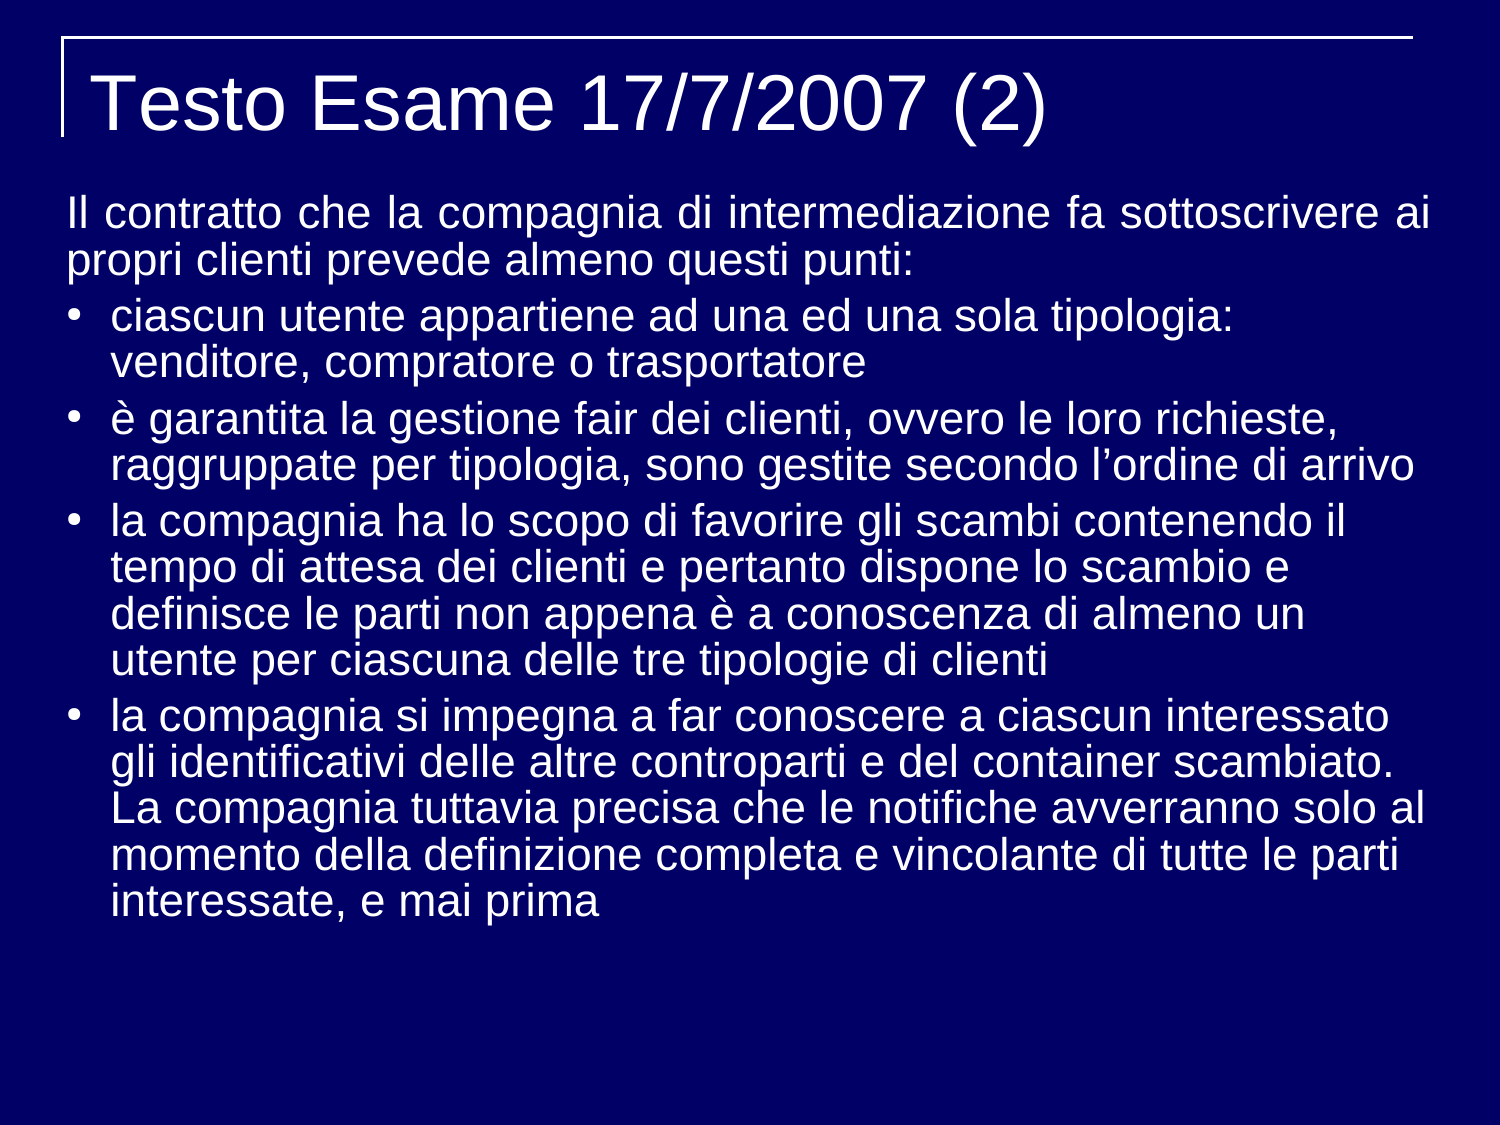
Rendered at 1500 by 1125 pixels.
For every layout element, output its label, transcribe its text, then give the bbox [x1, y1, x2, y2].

list Il contratto che la compagnia di intermediazione fa sottoscrivere ai propri clienti prevede almeno questi punti: ciascun utente appartiene ad una ed una sola tipologia: venditore, compratore o trasportatore è garantita la gestione fair dei clienti, ovvero le loro richieste, raggruppate per tipologia, sono gestite secondo l’ordine di arrivo la compagnia ha lo scopo di favorire gli scambi contenendo il tempo di attesa dei clienti e pertanto dispone lo scambio e definisce le parti non appena è a conoscenza di almeno un utente per ciascuna delle tre tipologie di clienti la compagnia si impegna a far conoscere a ciascun interessato gli identificativi delle altre controparti e del container scambiato. La compagnia tuttavia precisa che le notifiche avverranno solo al momento della definizione completa e vincolante di tutte le parti interessate, e mai prima [51, 184, 1447, 1123]
title Testo Esame 17/7/2007 (2)‏ [74, 37, 1423, 164]
